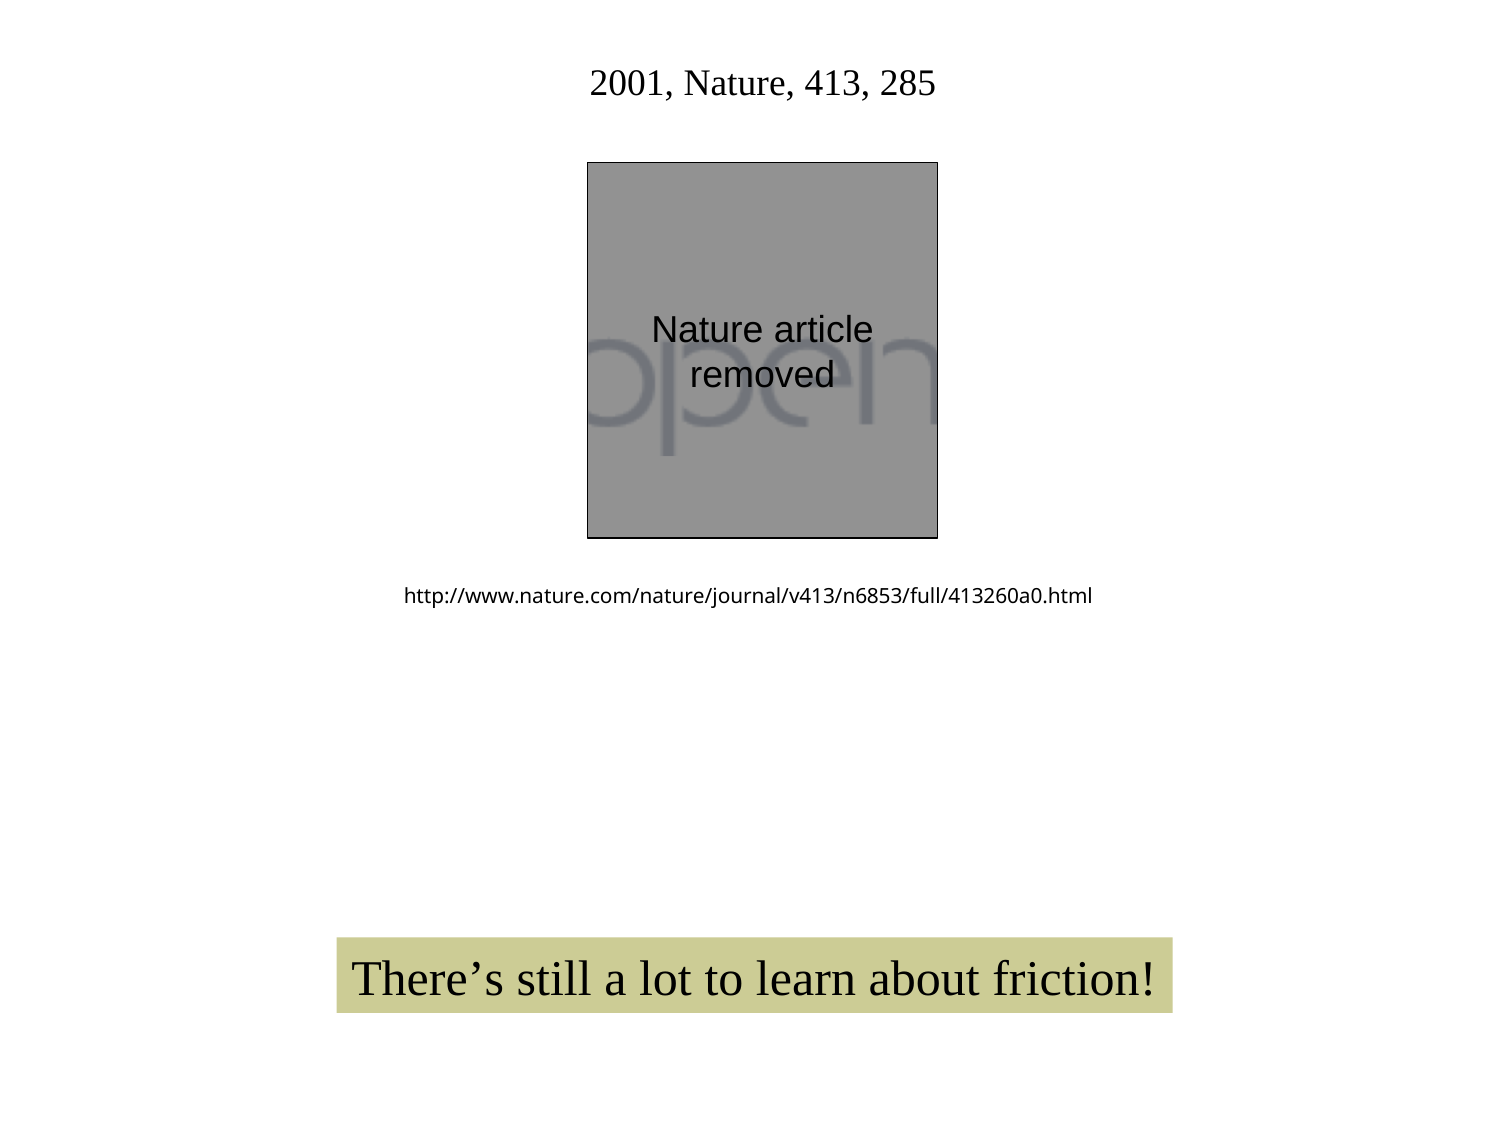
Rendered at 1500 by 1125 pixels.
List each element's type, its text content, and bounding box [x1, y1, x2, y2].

text_box There’s still a lot to learn about friction! [336, 937, 1173, 1013]
text_box 2001, Nature, 413, 285 [574, 49, 952, 111]
text_box Nature article removed [587, 162, 938, 538]
text_box http://www.nature.com/nature/journal/v413/n6853/full/413260a0.html [388, 575, 1108, 616]
